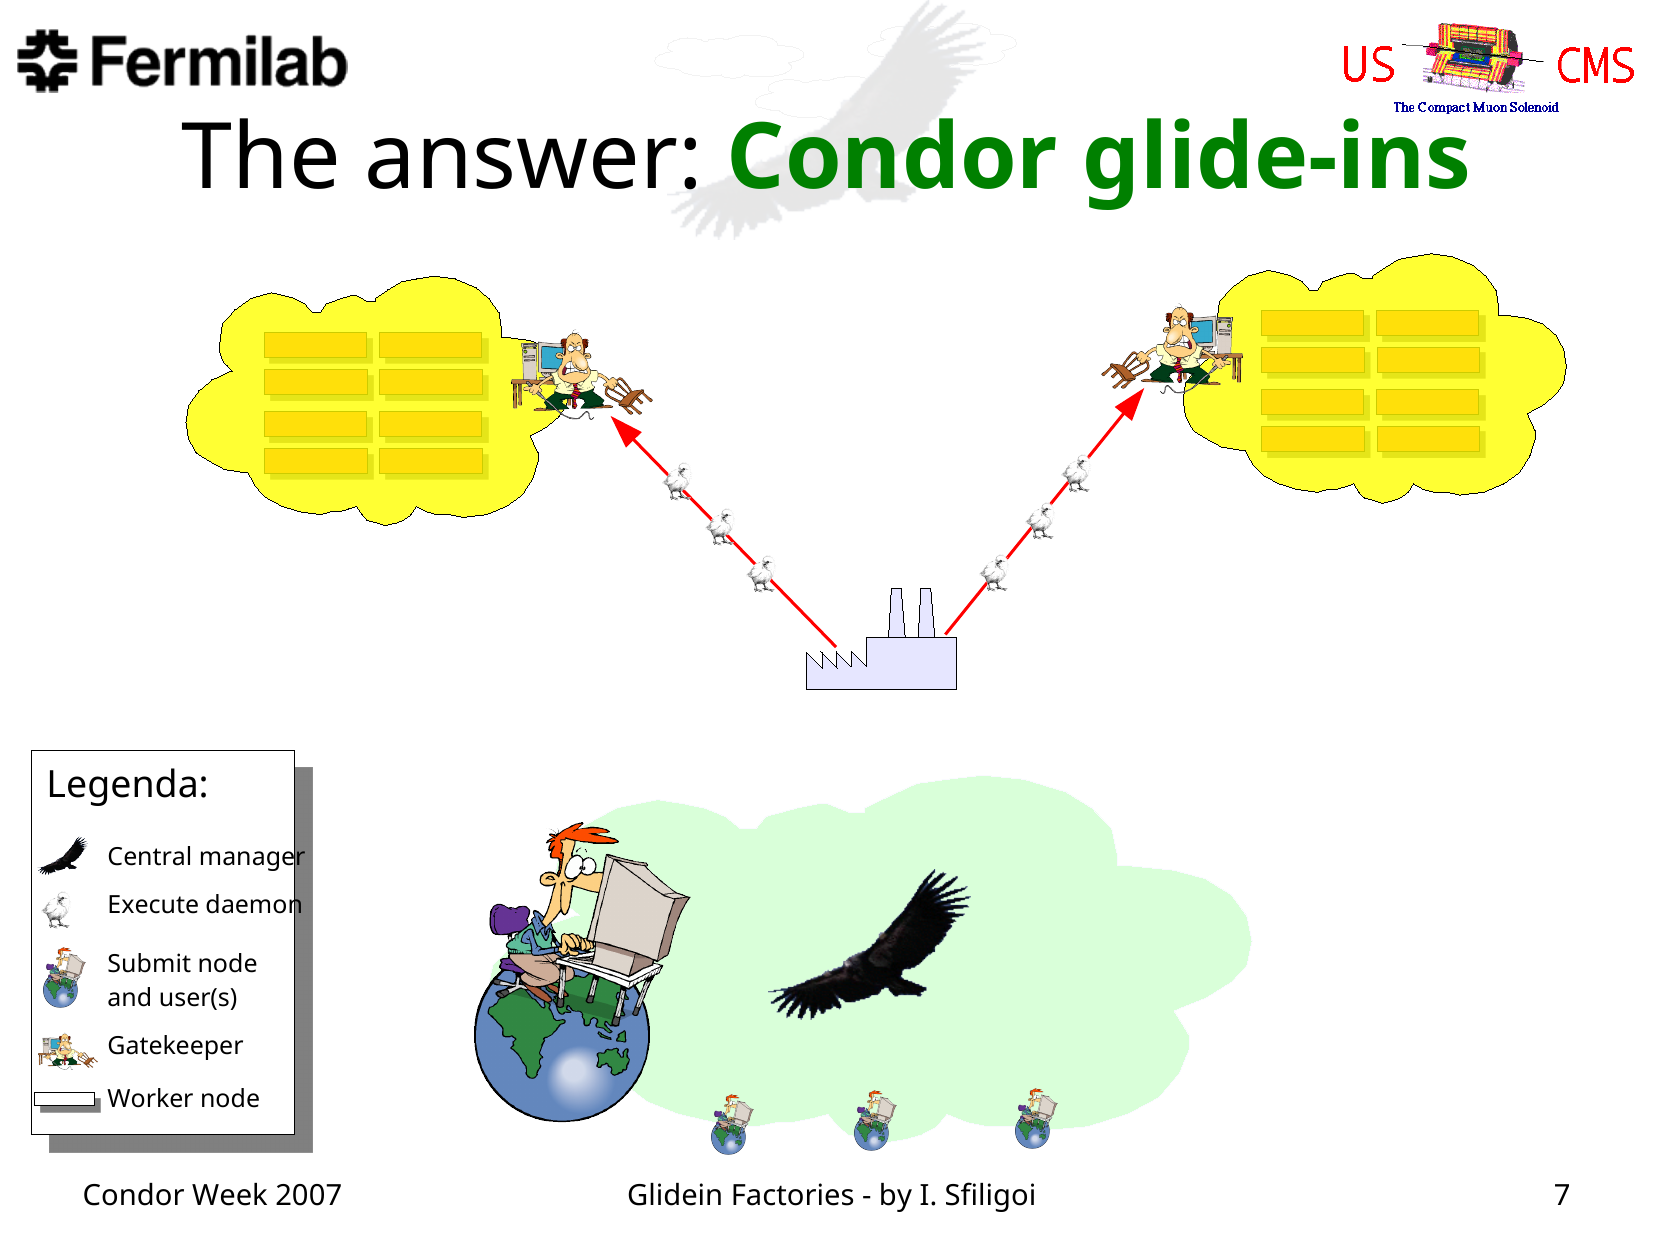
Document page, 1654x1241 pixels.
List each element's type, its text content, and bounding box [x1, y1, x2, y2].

picture [38, 1032, 98, 1070]
text_box [34, 1092, 92, 1106]
picture [474, 822, 691, 1123]
picture [1101, 303, 1243, 394]
picture [41, 891, 72, 929]
text_box [1183, 253, 1567, 504]
title The answer: Condor glide-ins [82, 49, 1571, 257]
text_box Execute daemon [92, 878, 308, 923]
picture [705, 508, 736, 546]
picture [511, 329, 653, 420]
text_box Gatekeeper [92, 1020, 249, 1065]
picture [43, 947, 86, 1008]
picture [854, 1090, 897, 1151]
picture [1061, 454, 1092, 493]
picture [746, 555, 777, 593]
picture [1340, 23, 1636, 114]
text_box [185, 276, 555, 526]
text_box Central manager [92, 831, 308, 876]
text_box [806, 588, 957, 690]
picture [1025, 502, 1056, 540]
picture [17, 29, 348, 93]
text_box Worker node [92, 1073, 267, 1118]
text_box Legenda: [31, 750, 295, 1135]
picture [662, 462, 693, 501]
picture [979, 554, 1010, 592]
text_box [590, 775, 1253, 1141]
text_box Submit node and user(s) [92, 938, 266, 1010]
picture [768, 869, 971, 1020]
picture [1015, 1088, 1058, 1149]
picture [37, 836, 88, 875]
picture [711, 1094, 754, 1155]
